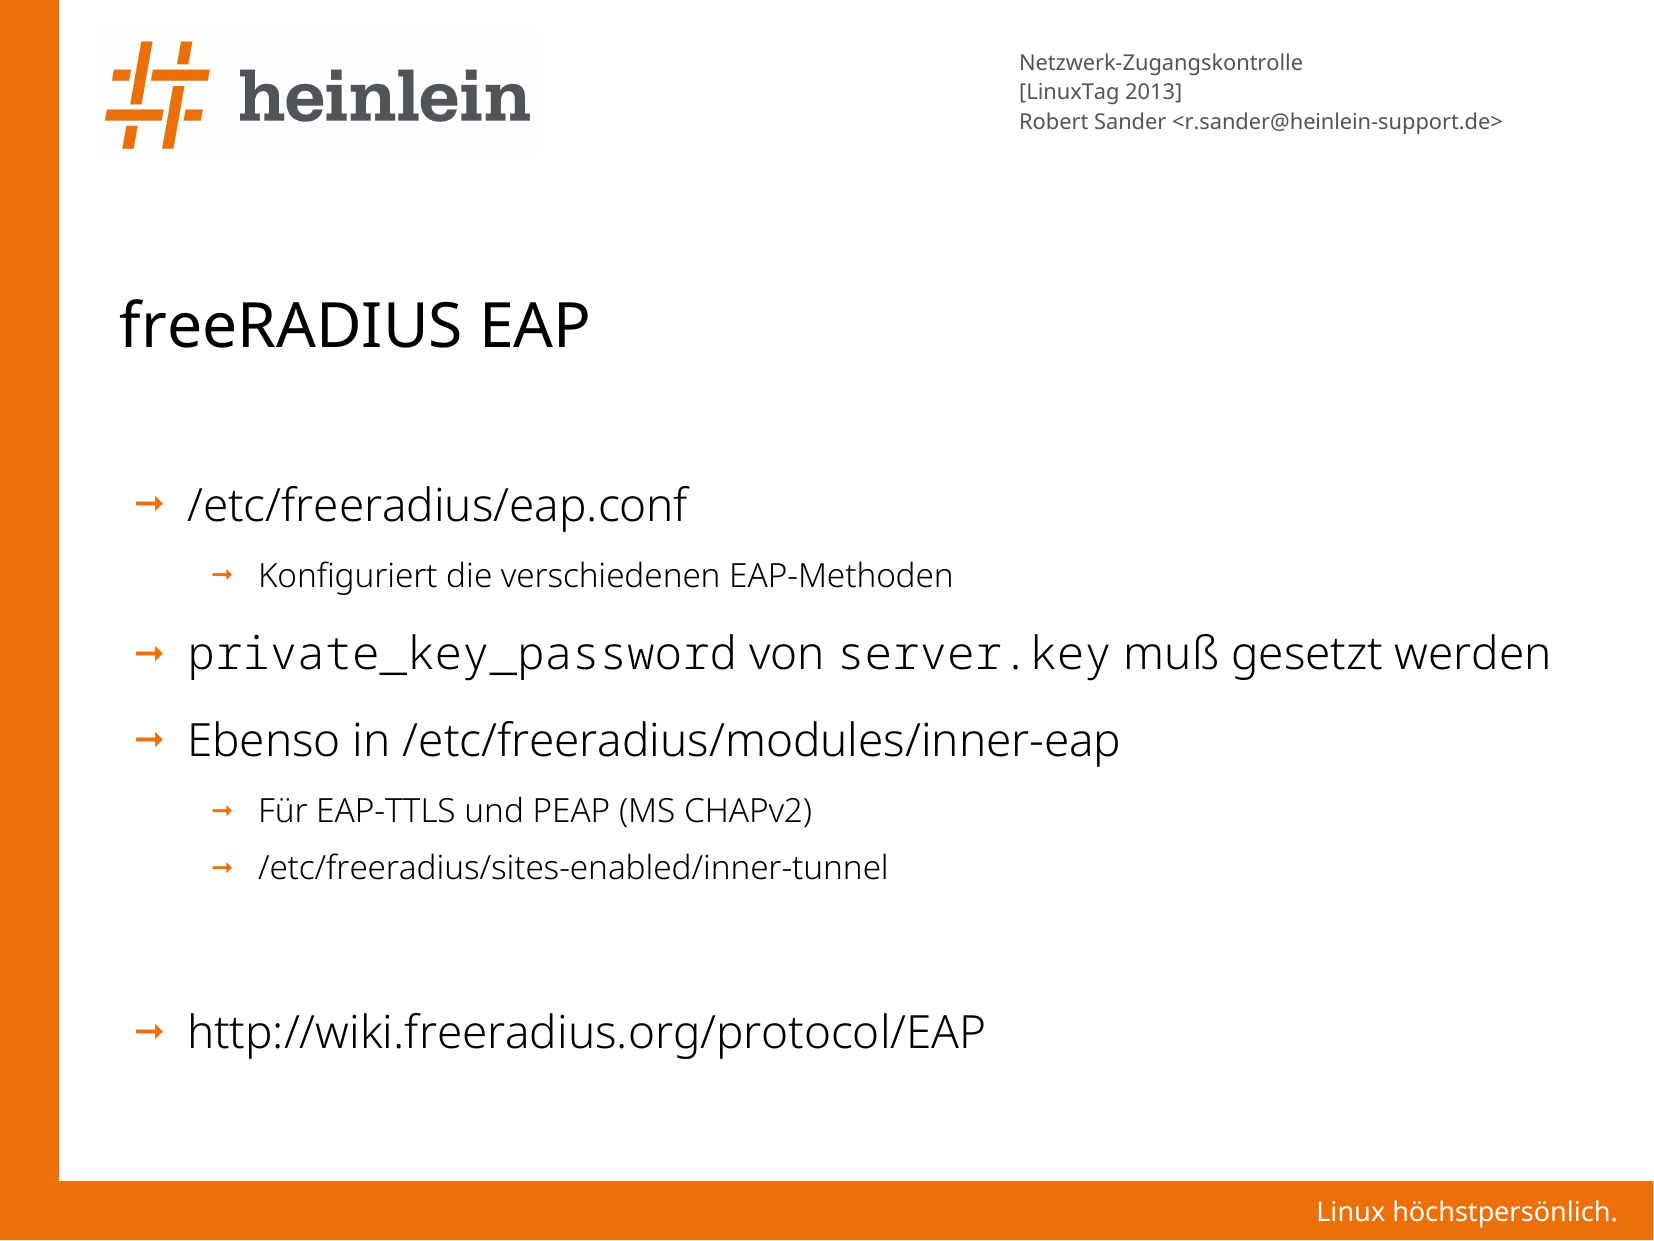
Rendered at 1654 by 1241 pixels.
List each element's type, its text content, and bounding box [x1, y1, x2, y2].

picture [98, 27, 539, 158]
list /etc/freeradius/eap.conf Konfiguriert die verschiedenen EAP-Methoden private_key_password von server.key muß gesetzt werden Ebenso in /etc/freeradius/modules/inner-eap Für EAP-TTLS und PEAP (MS CHAPv2) /etc/freeradius/sites-enabled/inner-tunnel http://wiki.freeradius.org/protocol/EAP [116, 471, 1570, 1146]
title freeRADIUS EAP [119, 248, 1538, 367]
